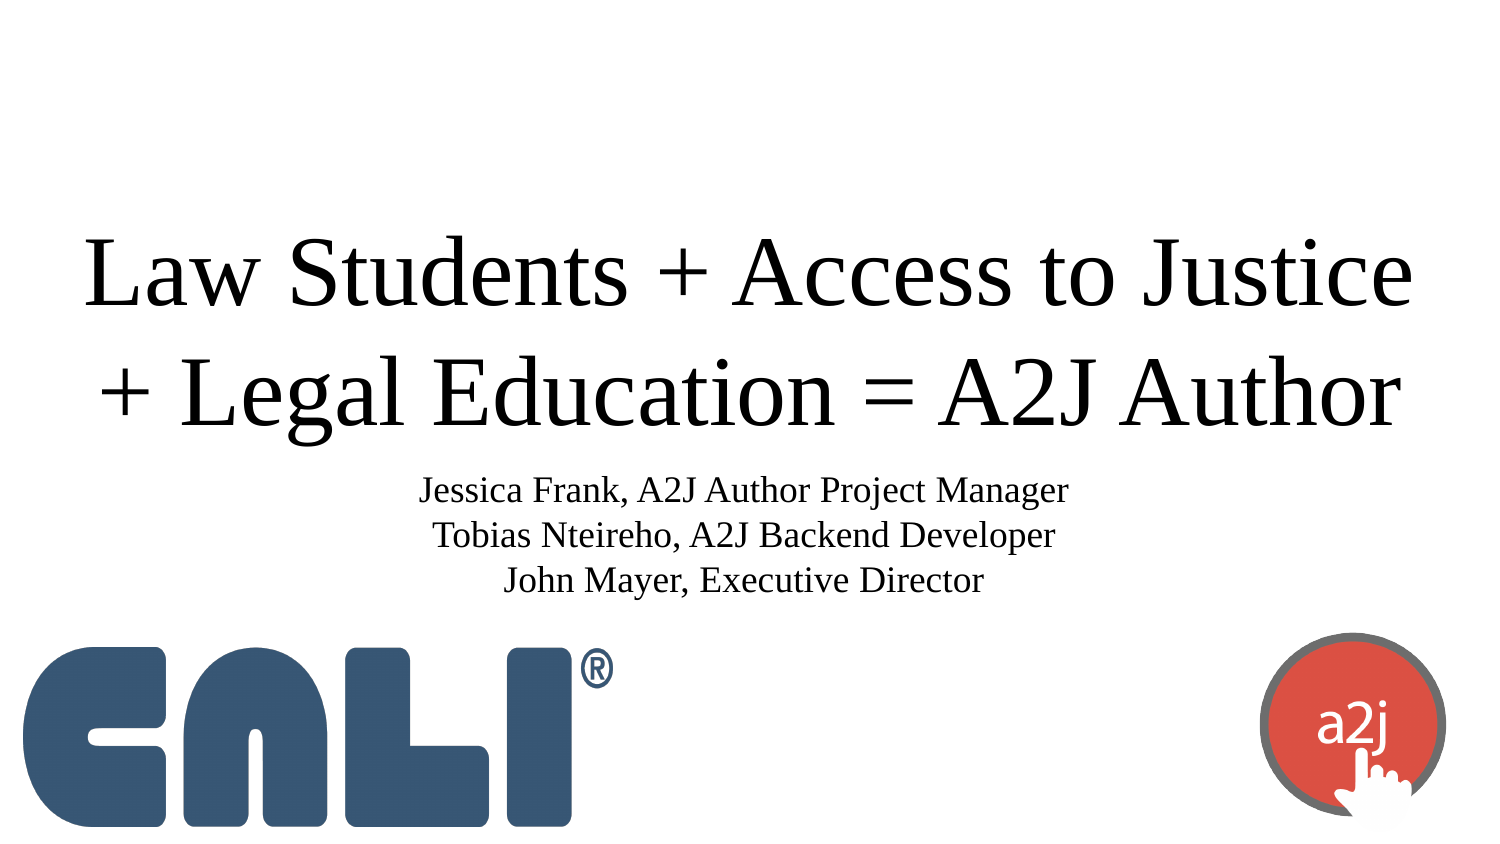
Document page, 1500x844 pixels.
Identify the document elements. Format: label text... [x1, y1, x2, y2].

picture [1255, 629, 1450, 844]
text_box Jessica Frank, A2J Author Project Manager Tobias Nteireho, A2J Backend Developer John Mayer, Executive Director [213, 450, 1276, 637]
title Law Students + Access to Justice + Legal Education = A2J Author [51, 88, 1449, 461]
picture [23, 647, 613, 827]
